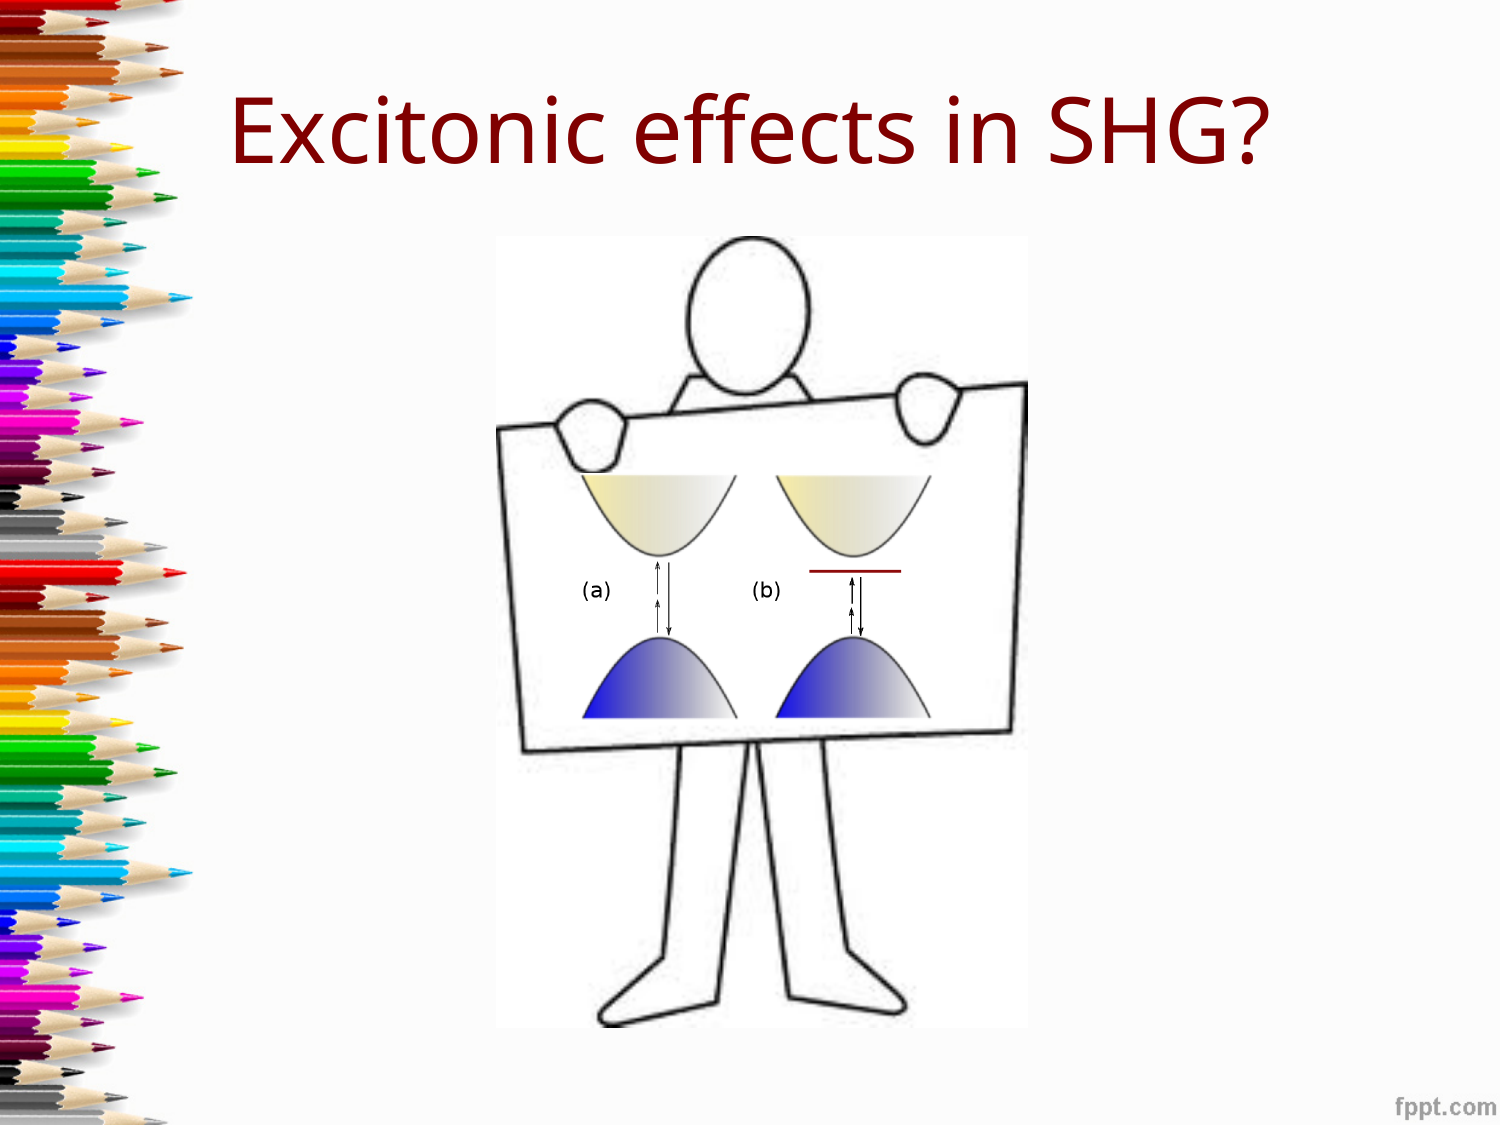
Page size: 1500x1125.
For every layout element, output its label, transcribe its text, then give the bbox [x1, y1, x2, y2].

title Excitonic effects in SHG? [75, 33, 1426, 221]
picture [0, 0, 1500, 1125]
